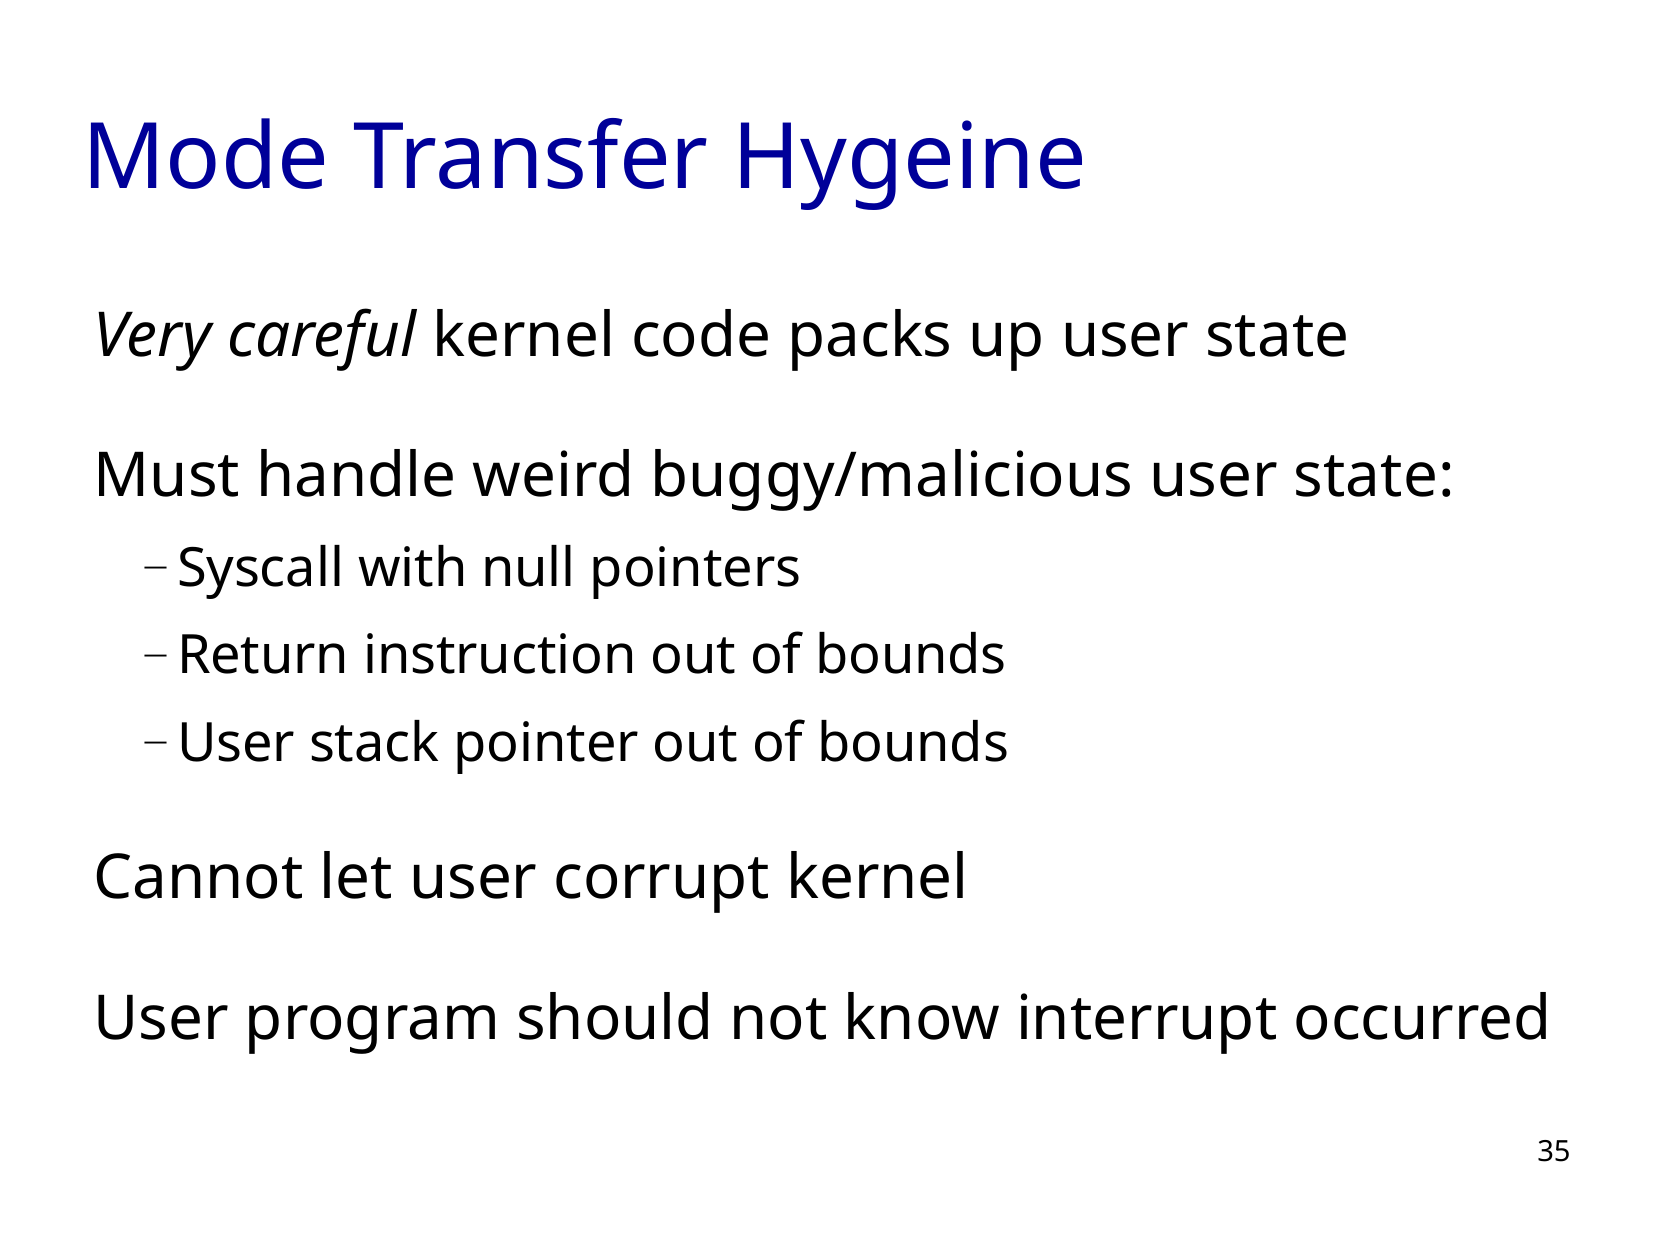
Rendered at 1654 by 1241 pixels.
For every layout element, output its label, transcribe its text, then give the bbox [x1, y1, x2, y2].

list Very careful kernel code packs up user state Must handle weird buggy/malicious user state: Syscall with null pointers Return instruction out of bounds User stack pointer out of bounds Cannot let user corrupt kernel User program should not know interrupt occurred [60, 290, 1571, 1096]
title Mode Transfer Hygeine [82, 49, 1571, 257]
